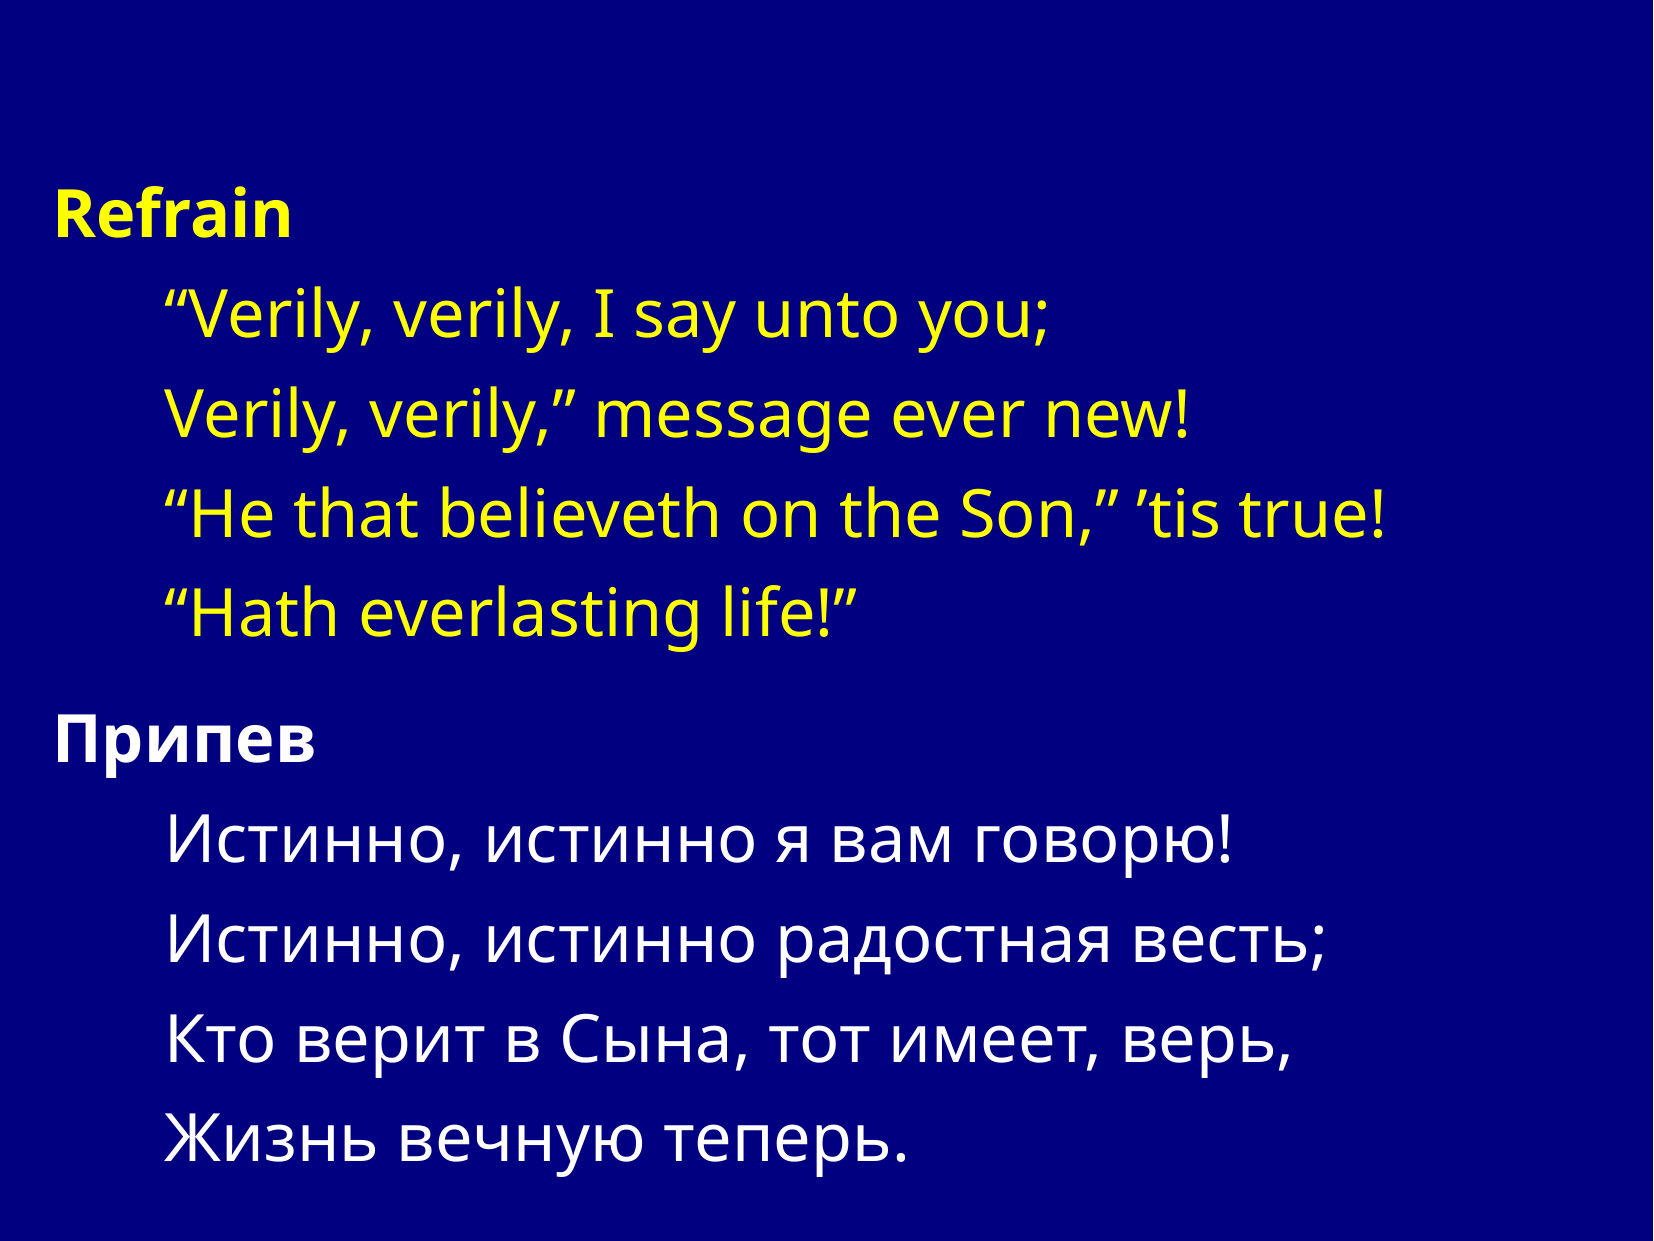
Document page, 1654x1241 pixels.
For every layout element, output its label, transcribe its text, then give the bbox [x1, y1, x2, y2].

text_box Припев Истинно, истинно я вам говорю! Истинно, истинно радостная весть; Кто верит в Сына, тот имеет, верь, Жизнь вечную теперь. [37, 675, 1576, 1163]
text_box Refrain “Verily, verily, I say unto you; Verily, verily,” message ever new! “He that believeth on the Son,” ’tis true! “Hath everlasting life!” [37, 150, 1653, 713]
